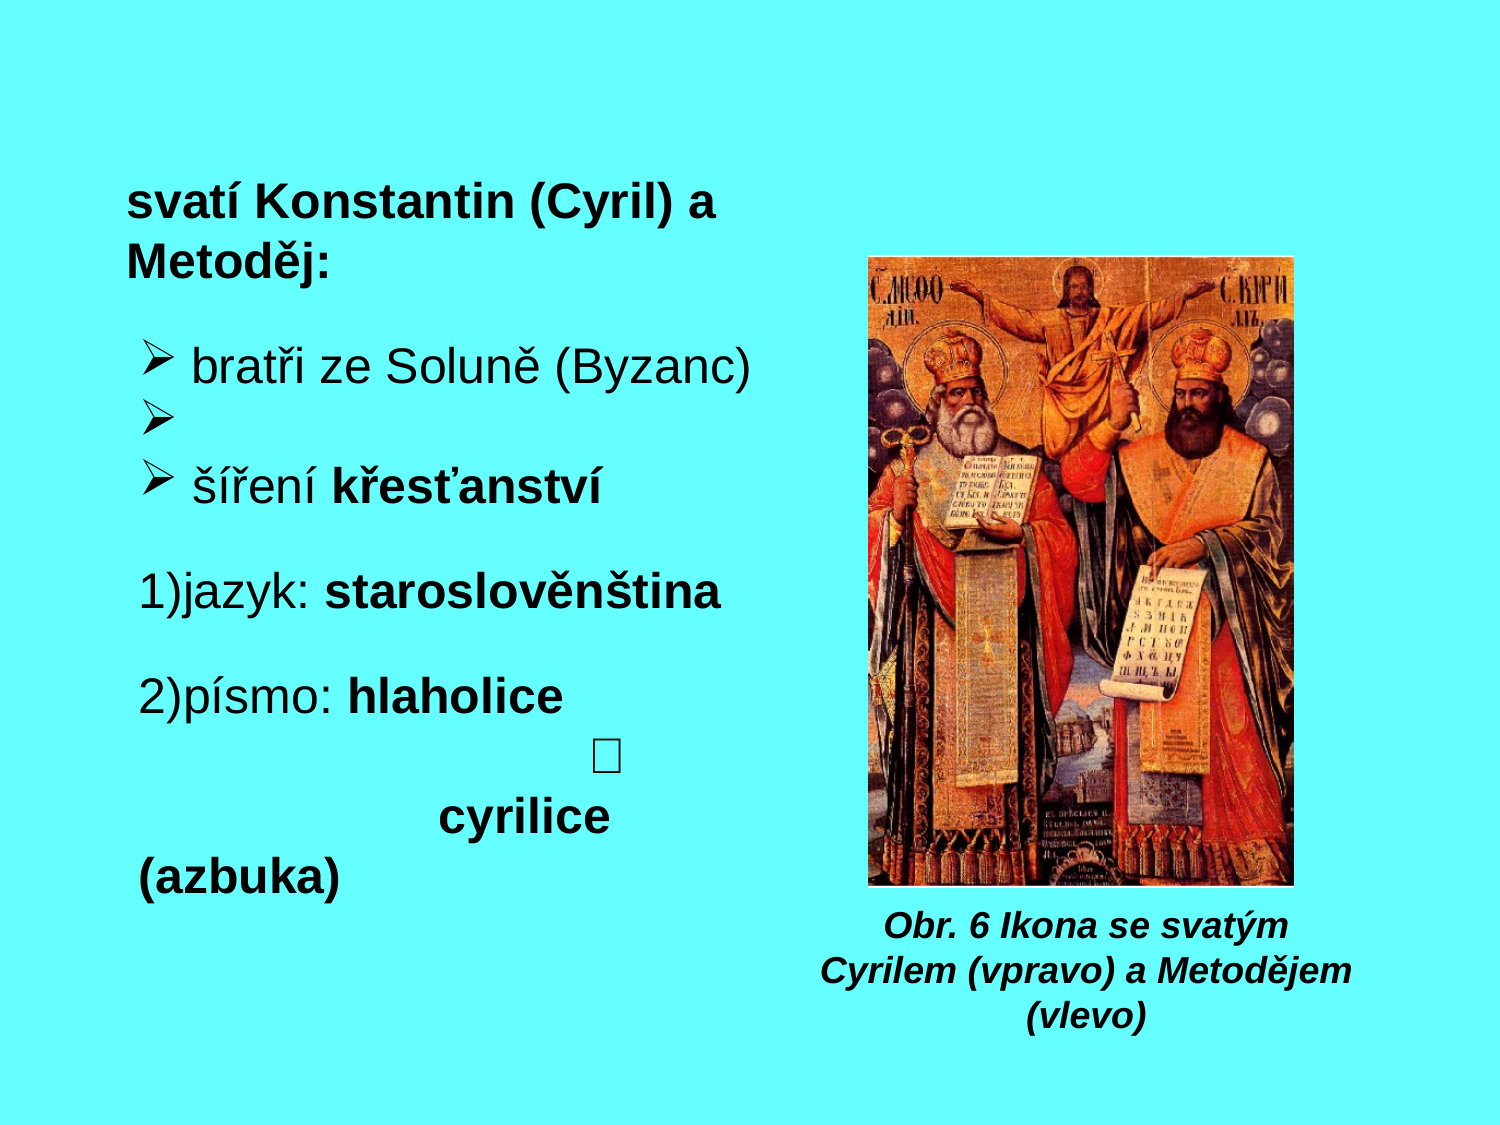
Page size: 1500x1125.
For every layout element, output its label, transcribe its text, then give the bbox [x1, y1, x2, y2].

picture [868, 255, 1294, 888]
text_box Obr. 6 Ikona se svatým Cyrilem (vpravo) a Metodějem (vlevo) [797, 893, 1377, 1044]
text_box svatí Konstantin (Cyril) a Metoděj: [112, 160, 951, 297]
text_box bratři ze Soluně (Byzanc) šíření křesťanství jazyk: staroslověnština písmo: hlaholice  cyrilice (azbuka) [123, 326, 833, 912]
